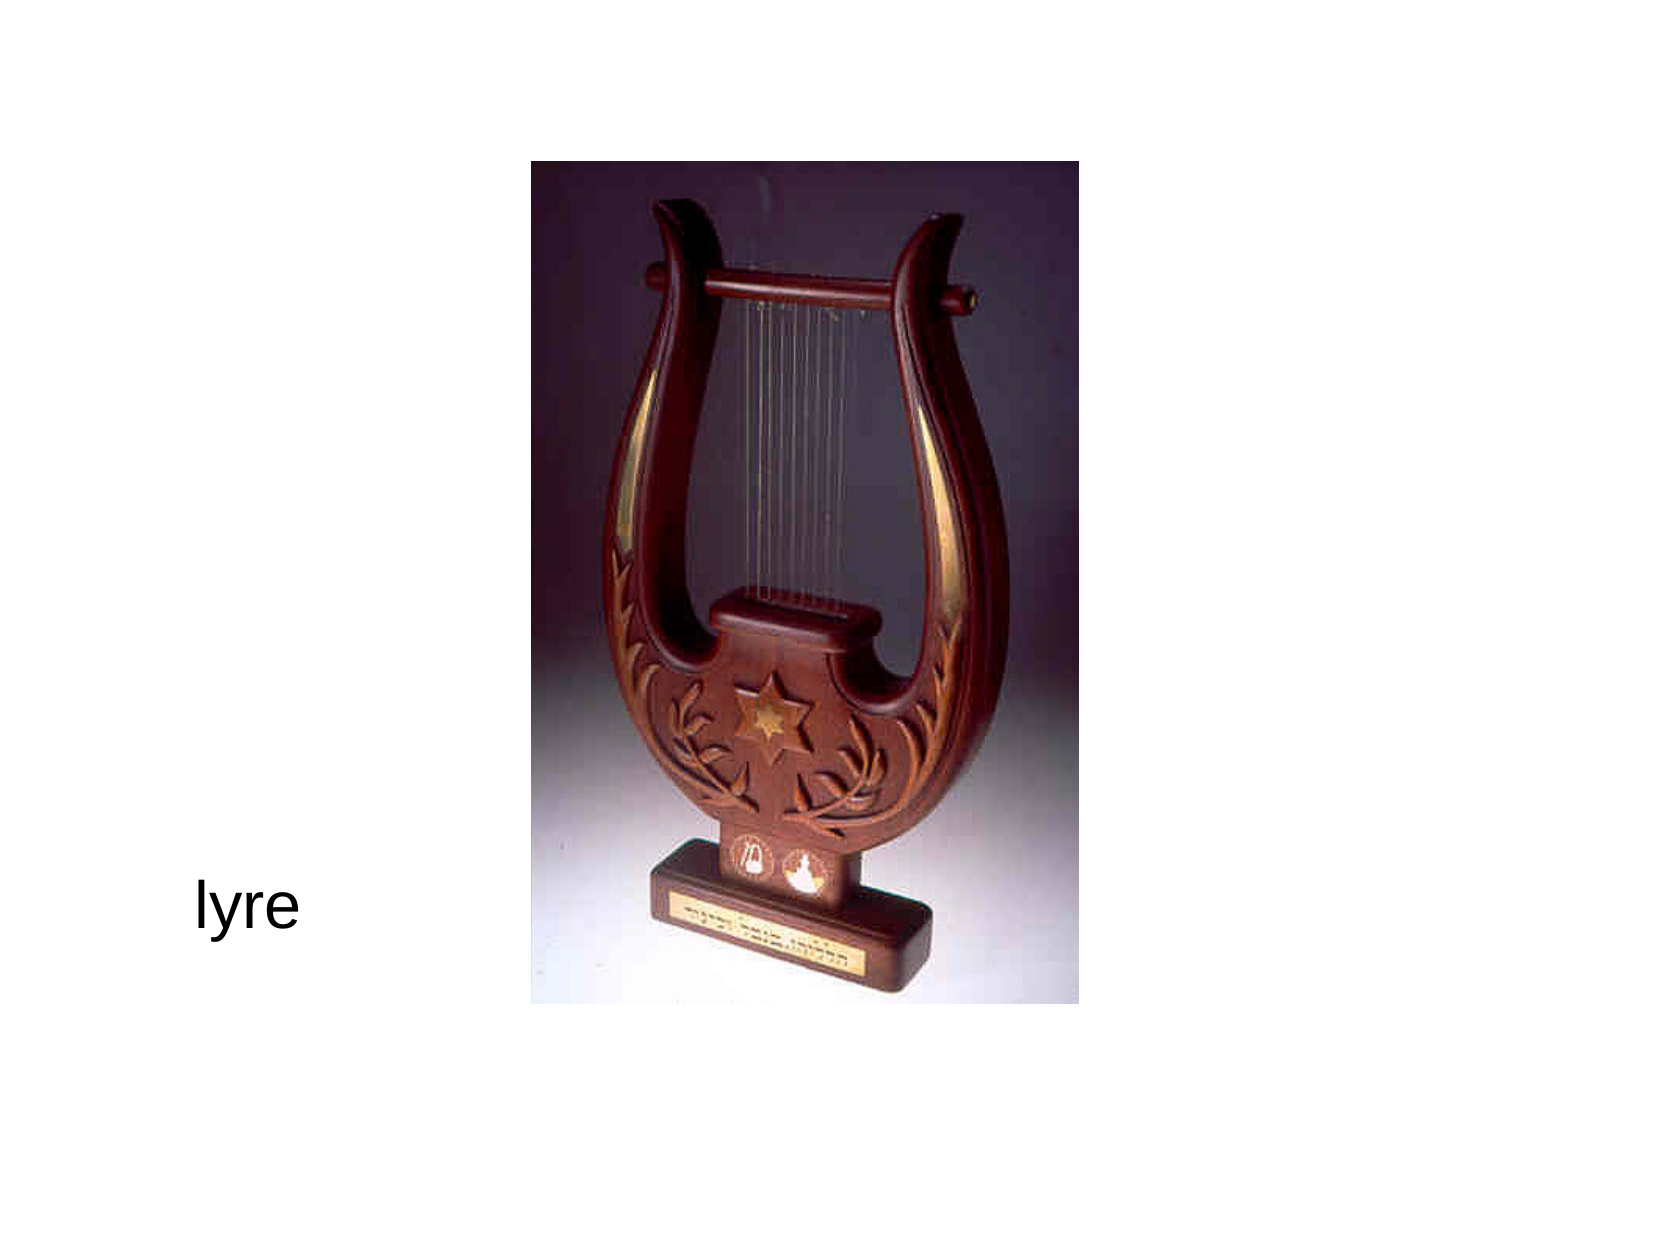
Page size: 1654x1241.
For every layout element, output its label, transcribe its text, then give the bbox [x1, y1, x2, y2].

picture [531, 161, 1079, 1004]
subtitle lyre [82, 708, 414, 1102]
